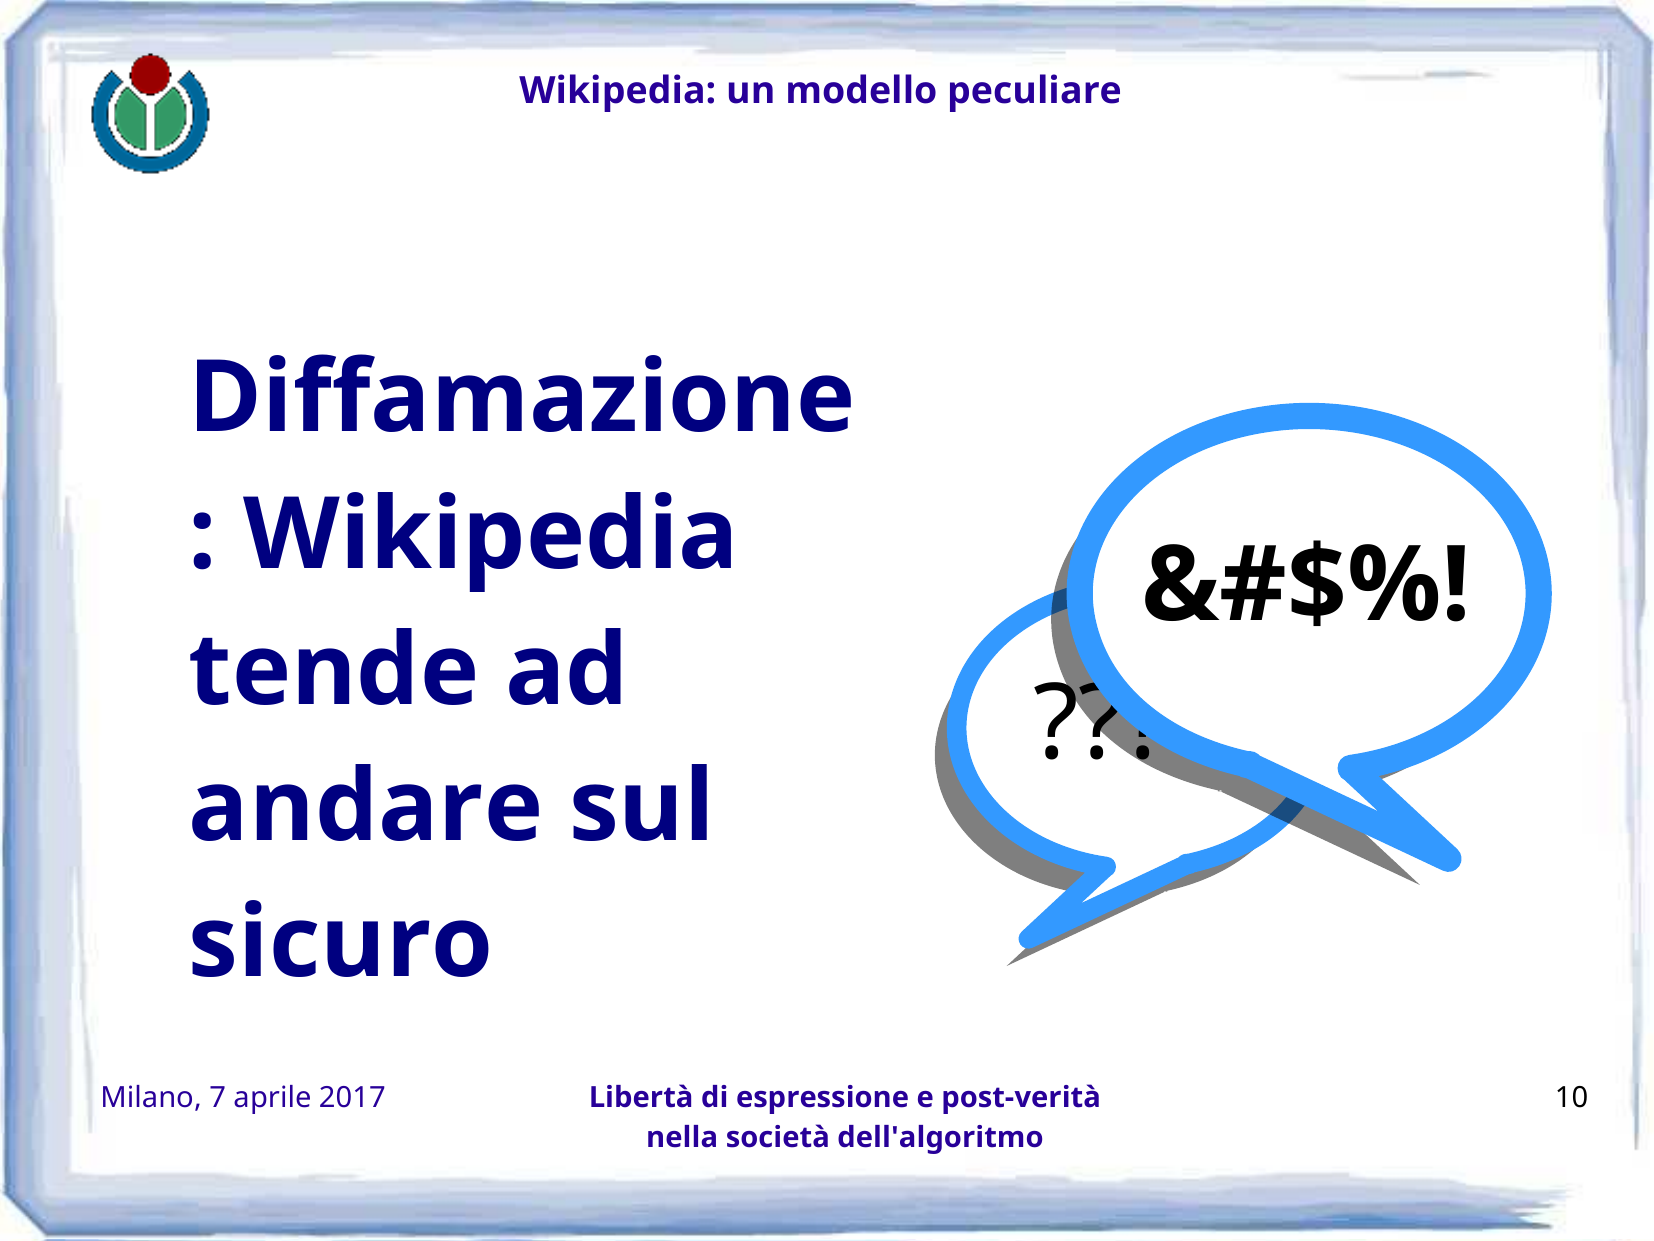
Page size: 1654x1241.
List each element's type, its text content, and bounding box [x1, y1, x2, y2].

title Wikipedia: un modello peculiare [76, 59, 1565, 119]
list Diffamazione: Wikipedia tende ad andare sul sicuro [118, 324, 857, 1045]
picture [0, 0, 1654, 1241]
